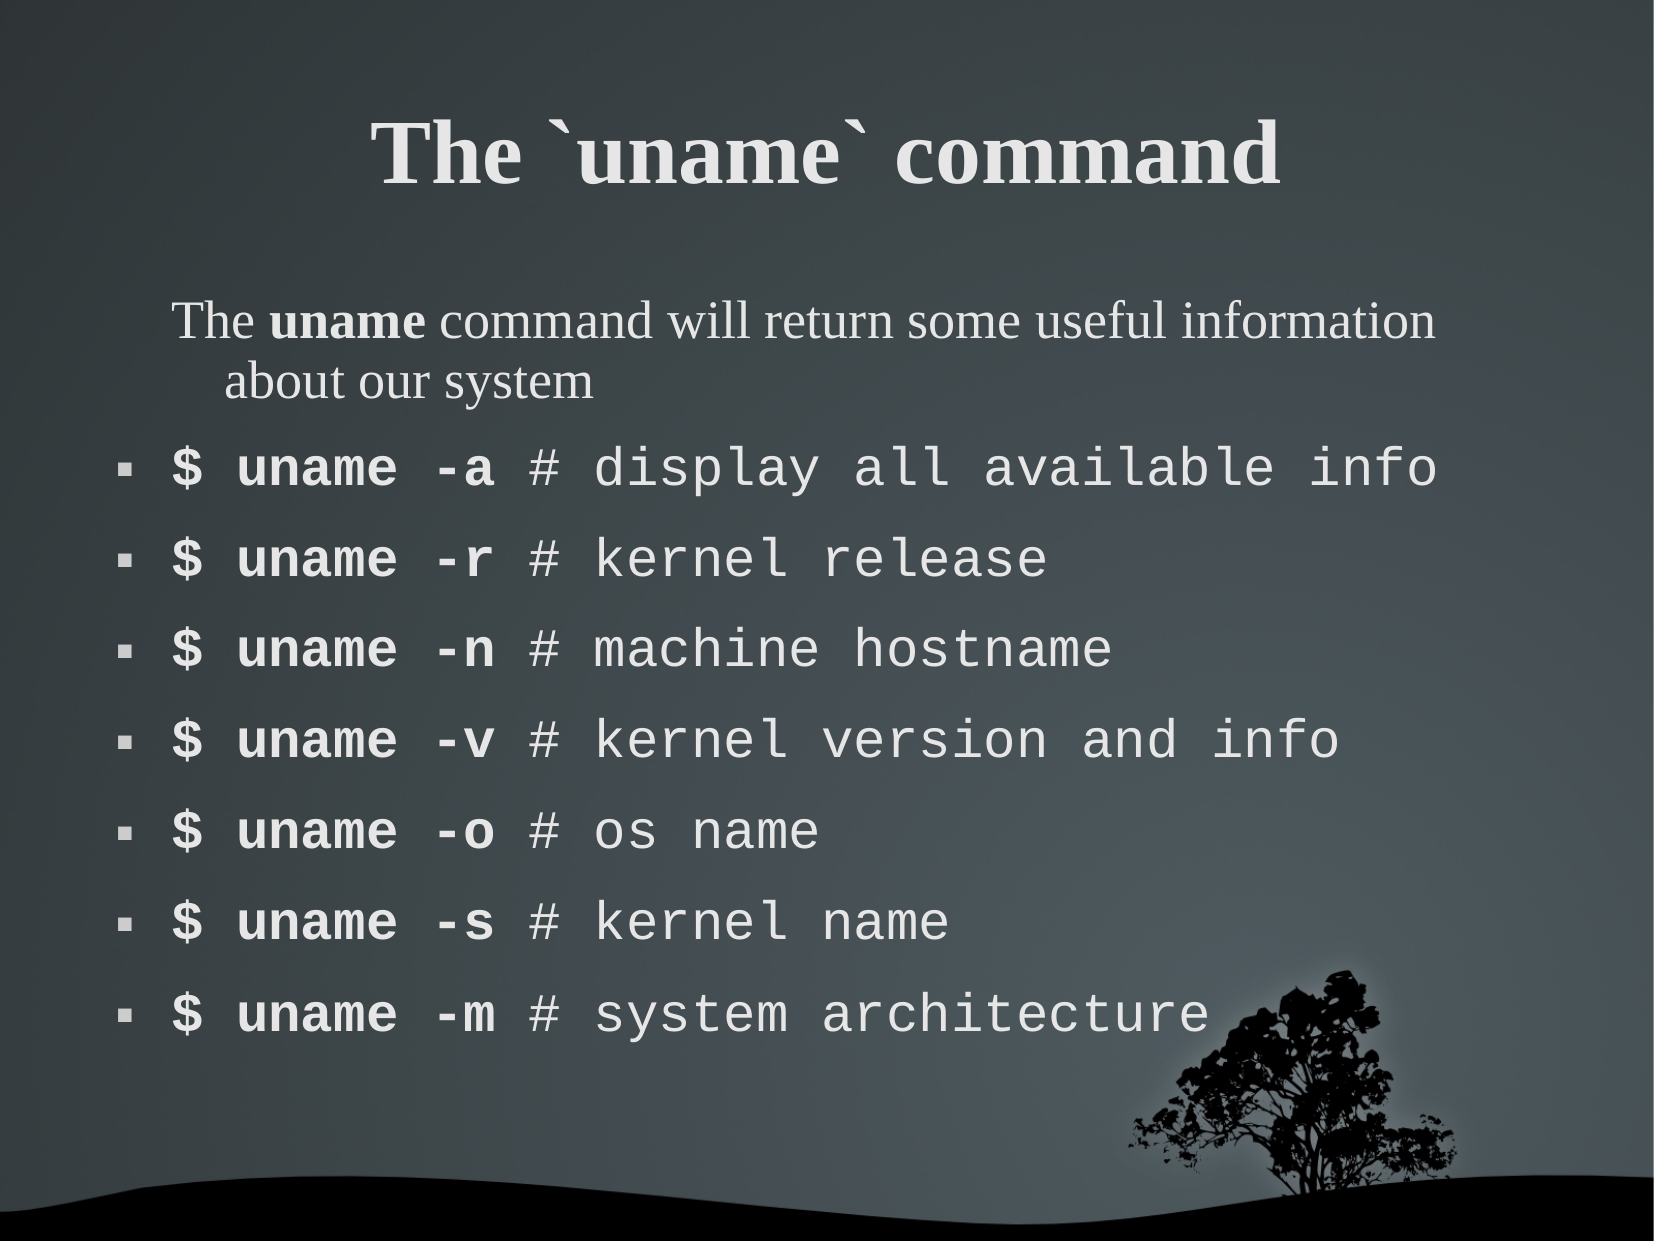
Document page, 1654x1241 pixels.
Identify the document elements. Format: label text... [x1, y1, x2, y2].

title The `uname` command [82, 49, 1571, 257]
list The uname command will return some useful information about our system $ uname -a # display all available info $ uname -r # kernel release $ uname -n # machine hostname $ uname -v # kernel version and info $ uname -o # os name $ uname -s # kernel name $ uname -m # system architecture [82, 290, 1571, 1109]
picture [0, 0, 1654, 1241]
